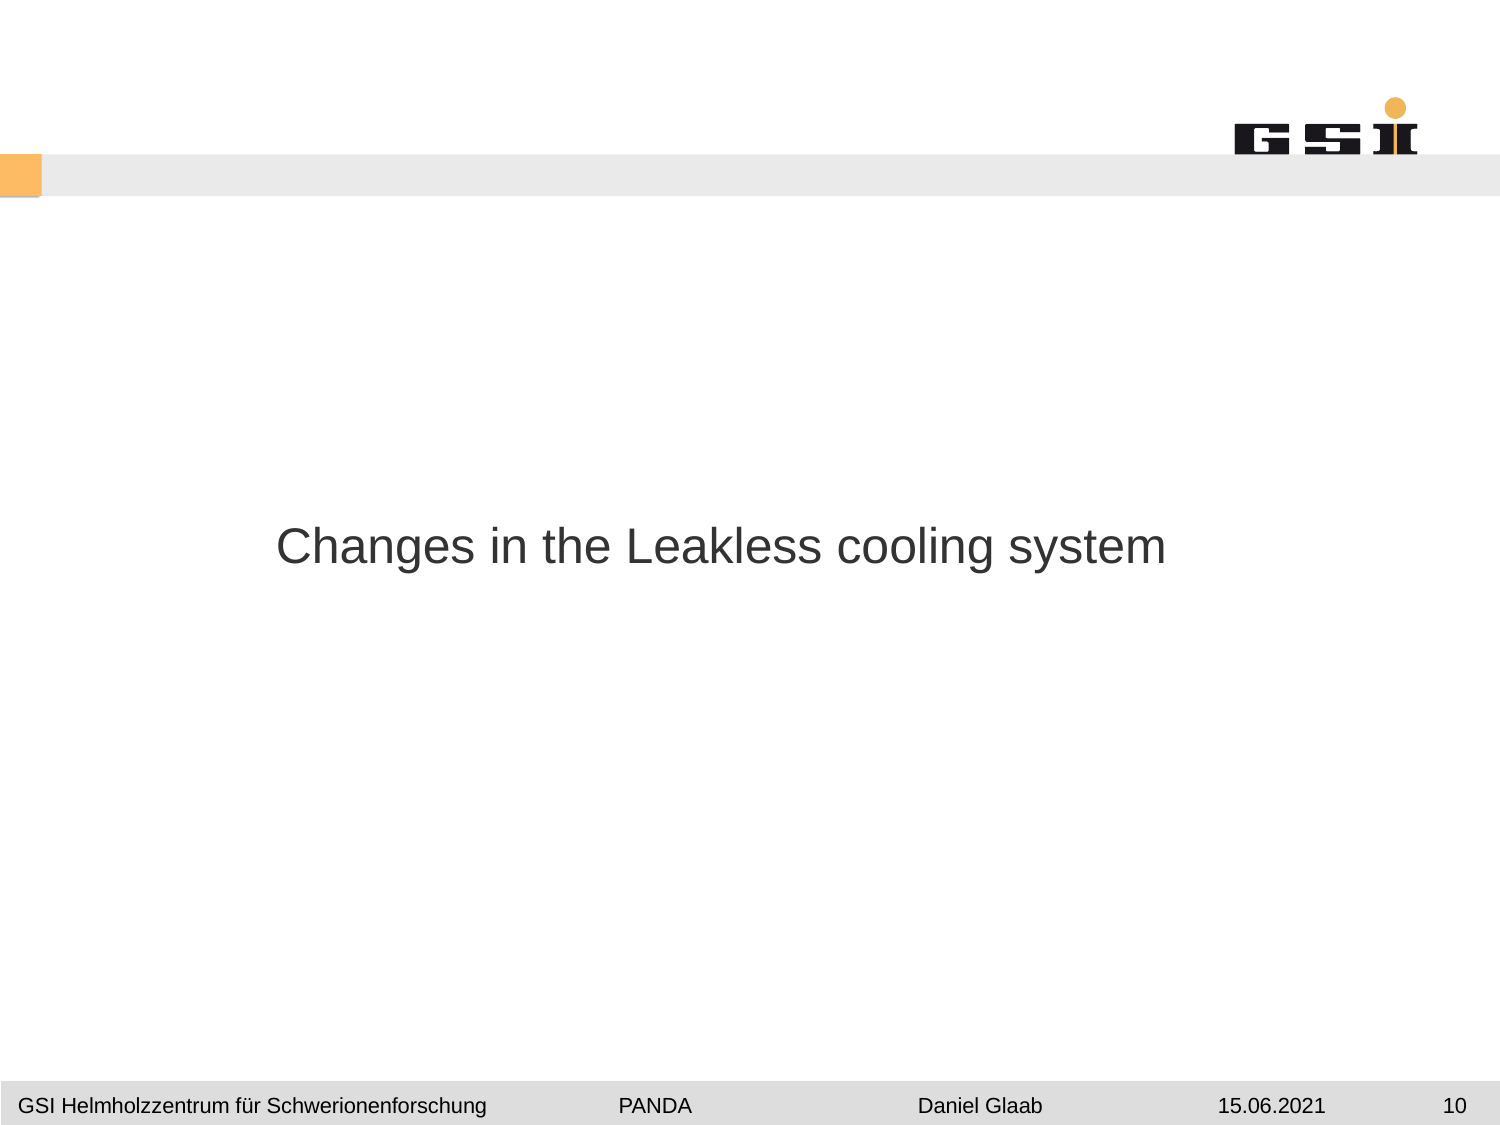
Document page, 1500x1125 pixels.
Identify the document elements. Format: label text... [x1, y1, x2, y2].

text_box Changes in the Leakless cooling system [177, 511, 1359, 603]
text_box [0, 1080, 1500, 1125]
text_box GSI Helmholzzentrum für Schwerionenforschung PANDA Daniel Glaab 15.06.2021 10 [3, 1086, 1489, 1125]
picture [1233, 95, 1419, 154]
